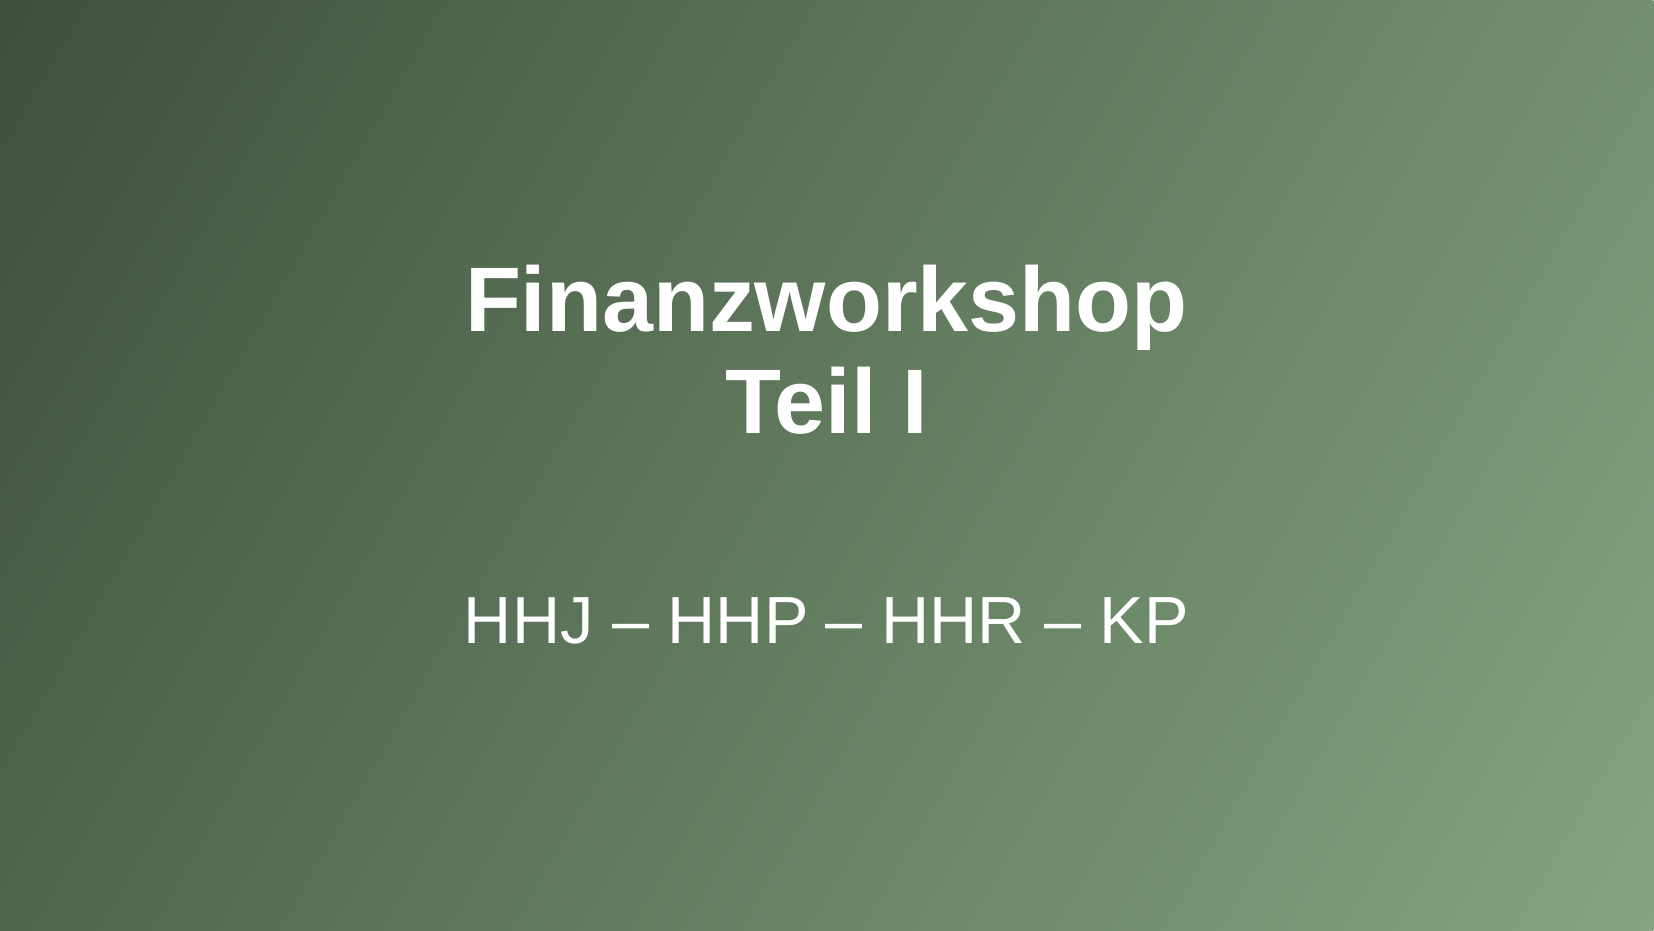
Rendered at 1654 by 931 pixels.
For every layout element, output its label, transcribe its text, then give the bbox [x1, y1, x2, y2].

title Finanzworkshop Teil I [82, 248, 1571, 454]
subtitle HHJ – HHP – HHR – KP [82, 484, 1571, 758]
